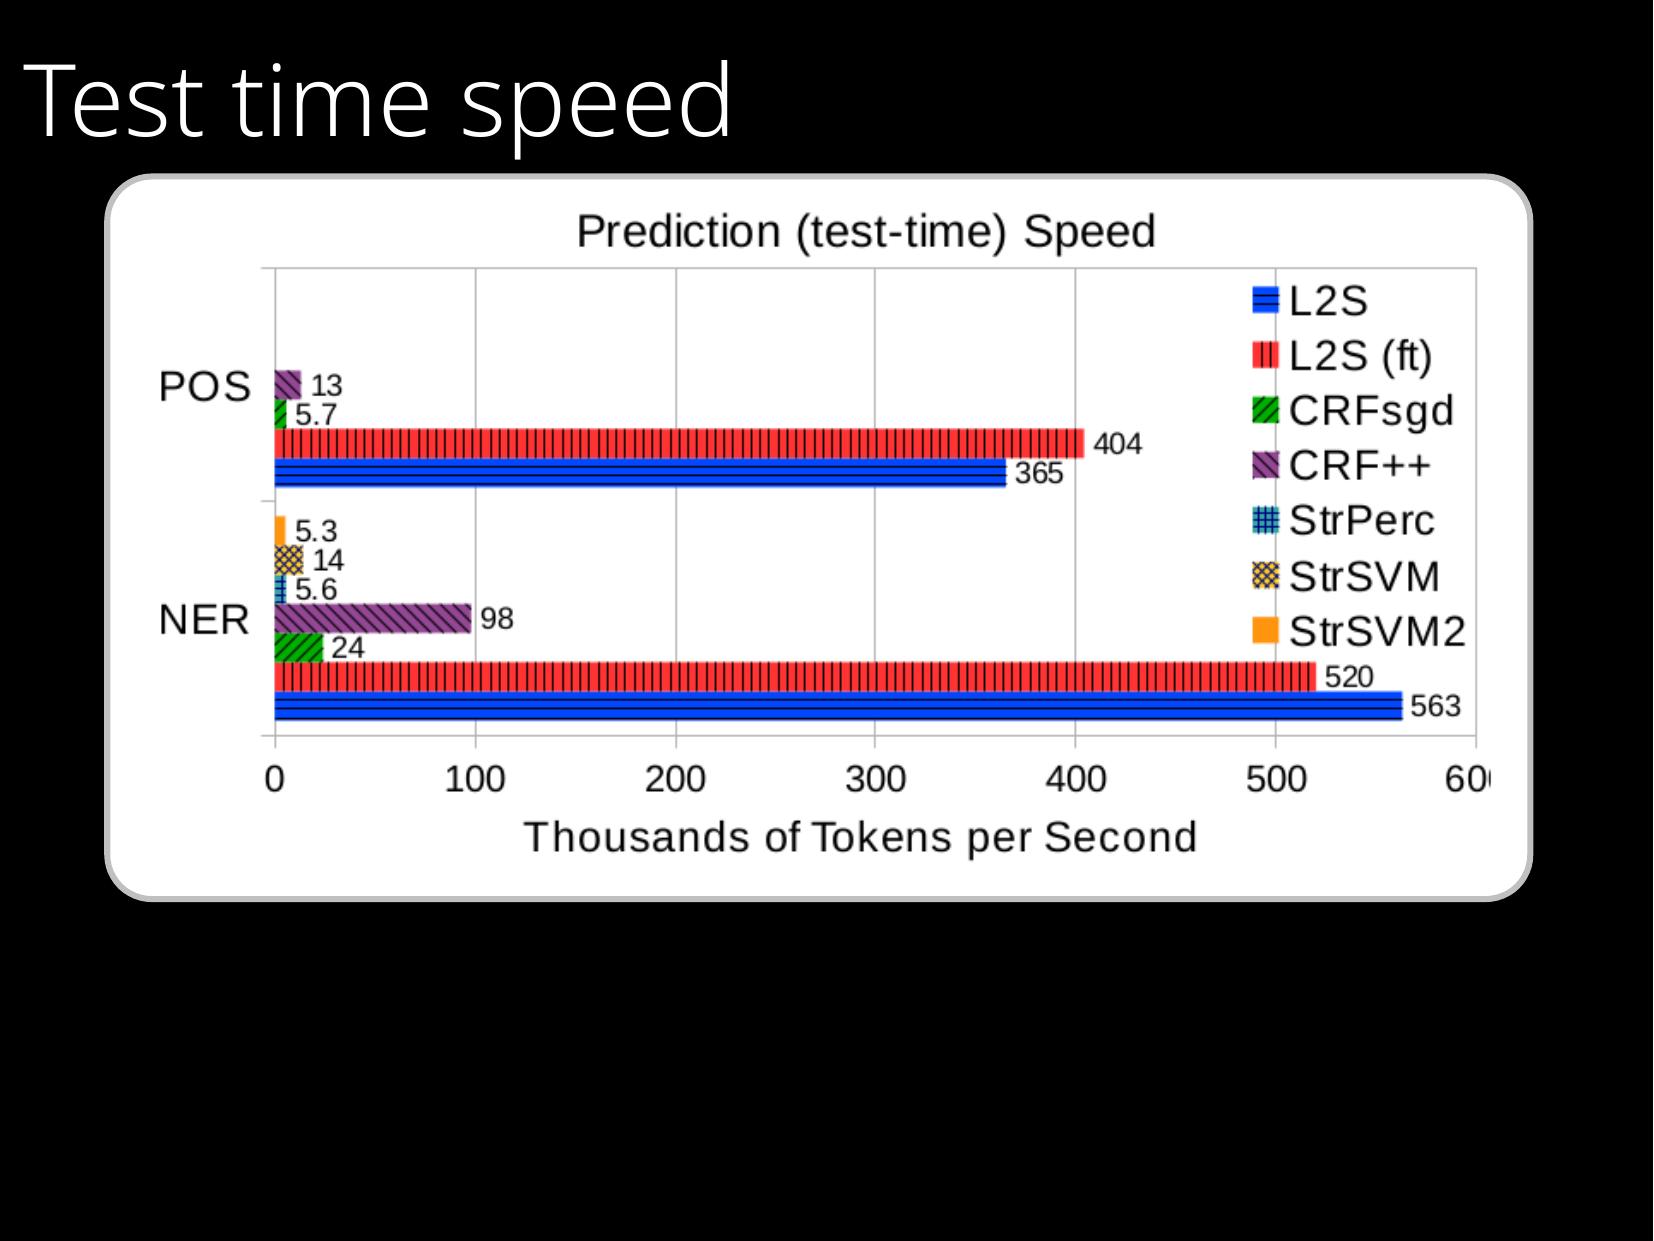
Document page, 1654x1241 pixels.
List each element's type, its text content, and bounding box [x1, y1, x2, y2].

text_box [107, 176, 1531, 900]
title Test time speed [23, 25, 1630, 171]
picture [133, 197, 1504, 868]
